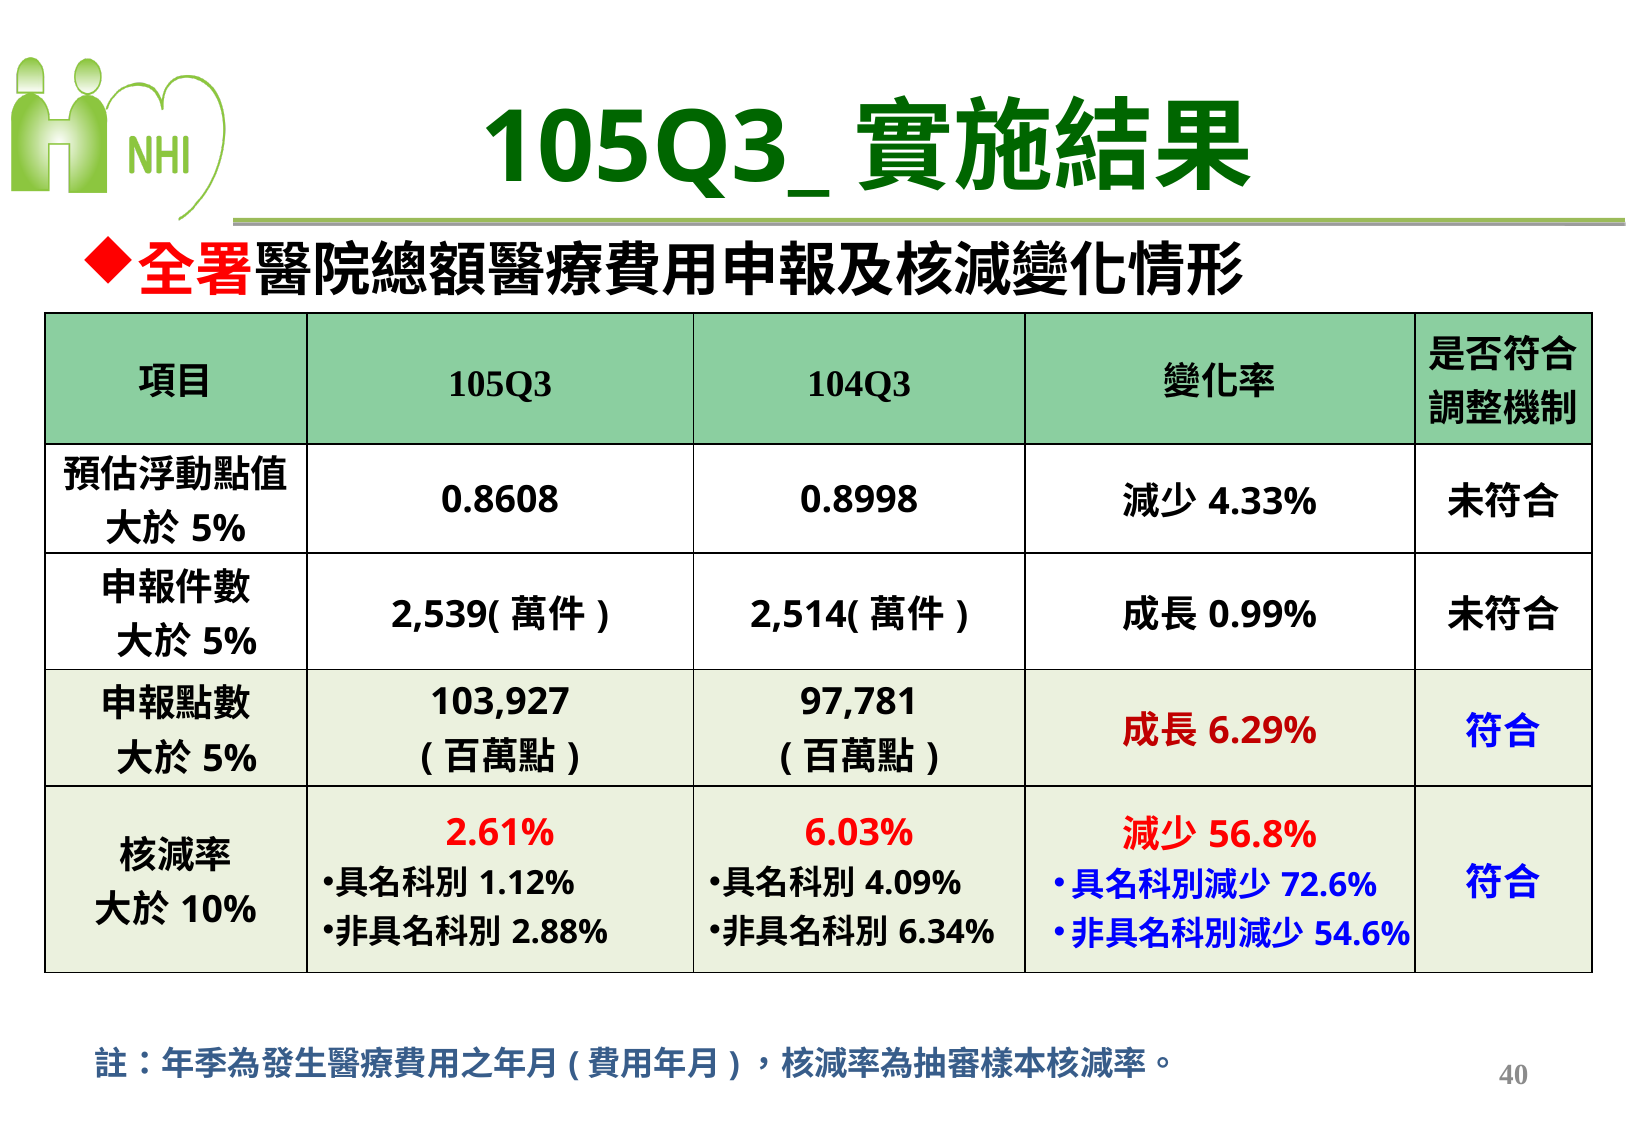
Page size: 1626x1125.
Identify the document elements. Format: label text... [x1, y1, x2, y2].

table_cell 6.03% 具名科別4.09% 非具名科別6.34% [694, 787, 1024, 972]
table_cell 0.8998 [694, 445, 1024, 552]
table_cell 2,539(萬件) [308, 554, 693, 669]
picture [0, 42, 233, 233]
table_cell 2,514(萬件) [694, 554, 1024, 669]
table_cell 未符合 [1416, 554, 1591, 669]
text_box 全署醫院總額醫療費用申報及核減變化情形 [64, 225, 1565, 309]
table_cell 申報件數 大於5% [46, 554, 306, 669]
table_cell 核減率 大於10% [46, 787, 306, 972]
table_cell 減少4.33% [1026, 445, 1414, 552]
text_box 105Q3_實施結果 [177, 63, 1557, 220]
table_cell 預估浮動點值 大於5% [46, 445, 306, 552]
table_cell 2.61% 具名科別1.12% 非具名科別2.88% [308, 787, 693, 972]
table_cell 符合 [1416, 787, 1591, 972]
table_cell 0.8608 [308, 445, 693, 552]
table_header 變化率 [1026, 314, 1414, 443]
table_header 項目 [46, 314, 306, 443]
table_cell 減少56.8% 具名科別減少72.6% 非具名科別減少54.6% [1026, 787, 1414, 972]
table_header 105Q3 [308, 314, 693, 443]
table_header 是否符合 調整機制 [1416, 314, 1591, 443]
table_cell 103,927 (百萬點) [308, 670, 693, 785]
text_box 註：年季為發生醫療費用之年月(費用年月)，核減率為抽審樣本核減率。 [80, 1034, 1262, 1090]
table_cell 申報點數 大於5% [46, 670, 306, 785]
table_cell 成長0.99% [1026, 554, 1414, 669]
table_cell 成長6.29% [1026, 670, 1414, 785]
table_header 104Q3 [694, 314, 1024, 443]
table_cell 97,781 (百萬點) [694, 670, 1024, 785]
table_cell 符合 [1416, 670, 1591, 785]
table_cell 未符合 [1416, 445, 1591, 552]
slide_number <編號> [1164, 1042, 1544, 1103]
